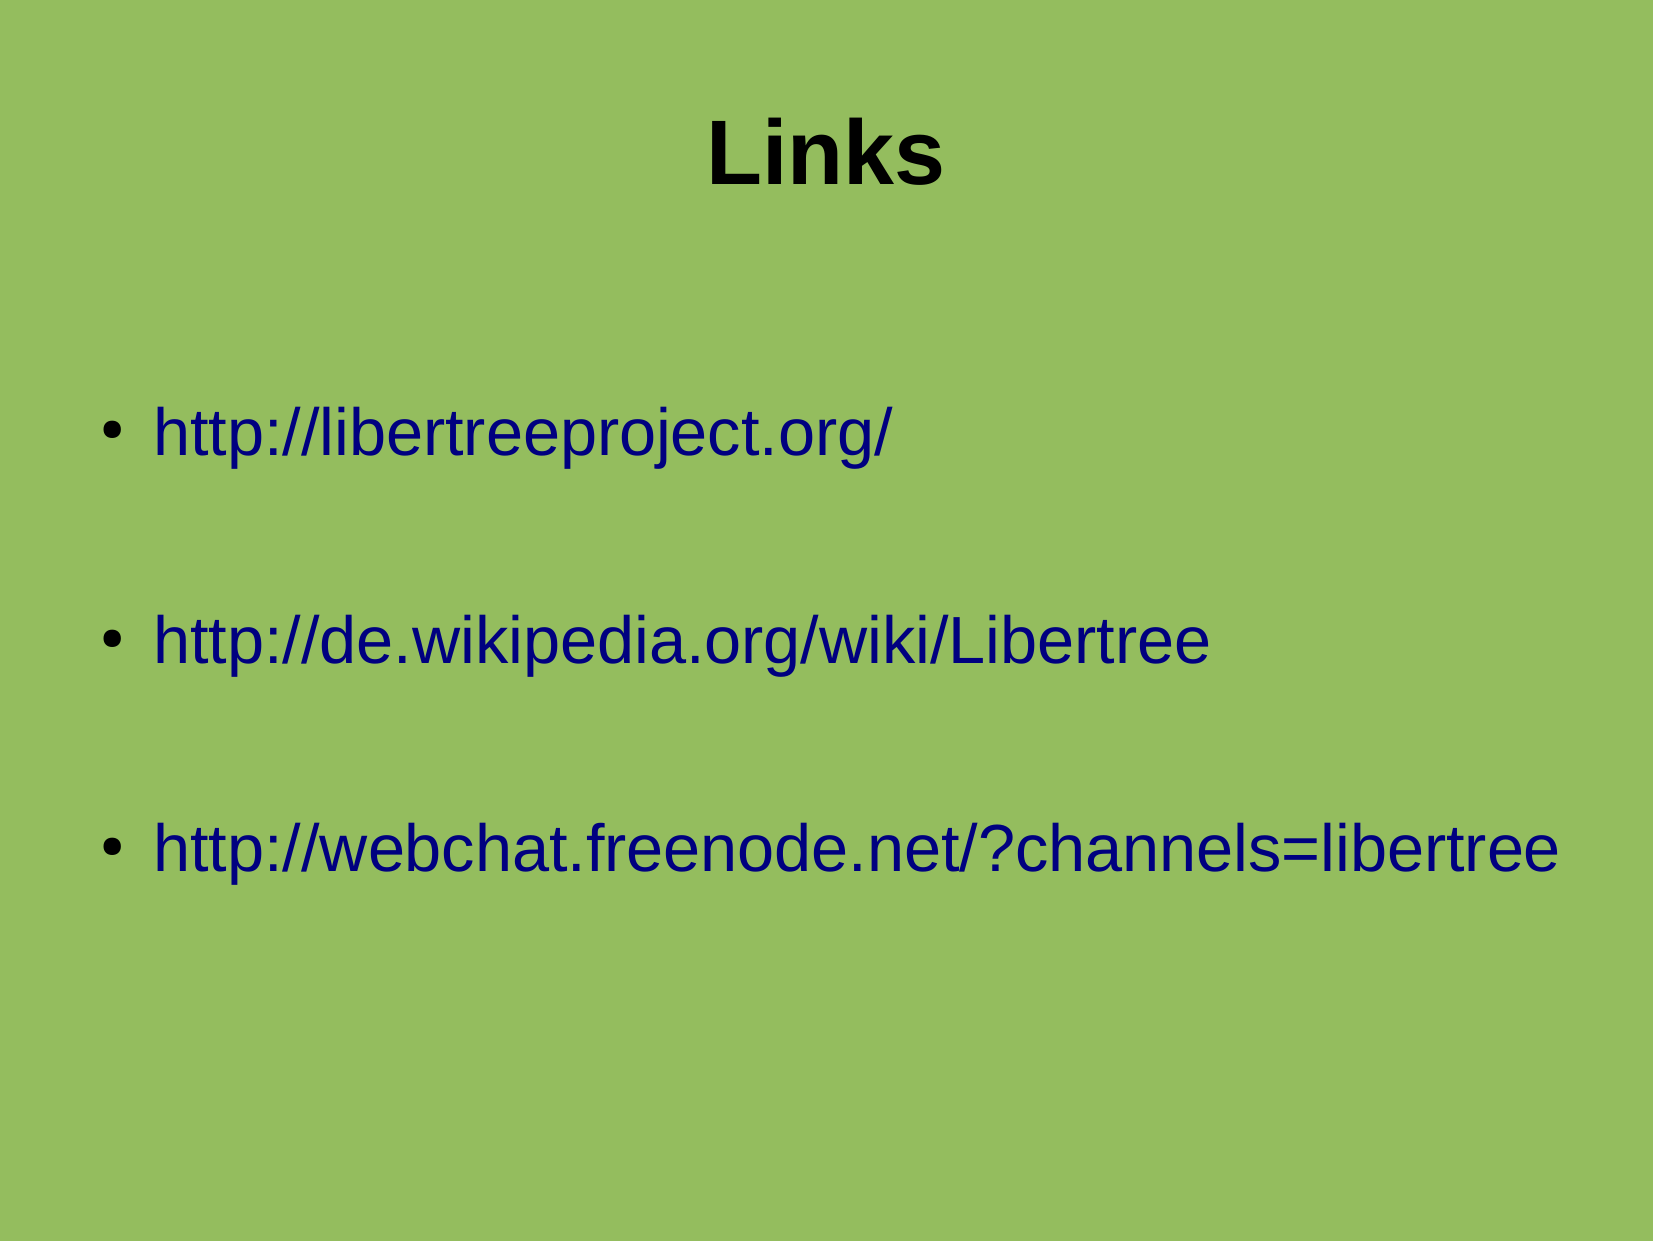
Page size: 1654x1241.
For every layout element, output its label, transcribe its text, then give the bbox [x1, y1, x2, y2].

title Links [82, 49, 1571, 257]
list http://libertreeproject.org/ http://de.wikipedia.org/wiki/Libertree http://webchat.freenode.net/?channels=libertree [82, 290, 1571, 1010]
